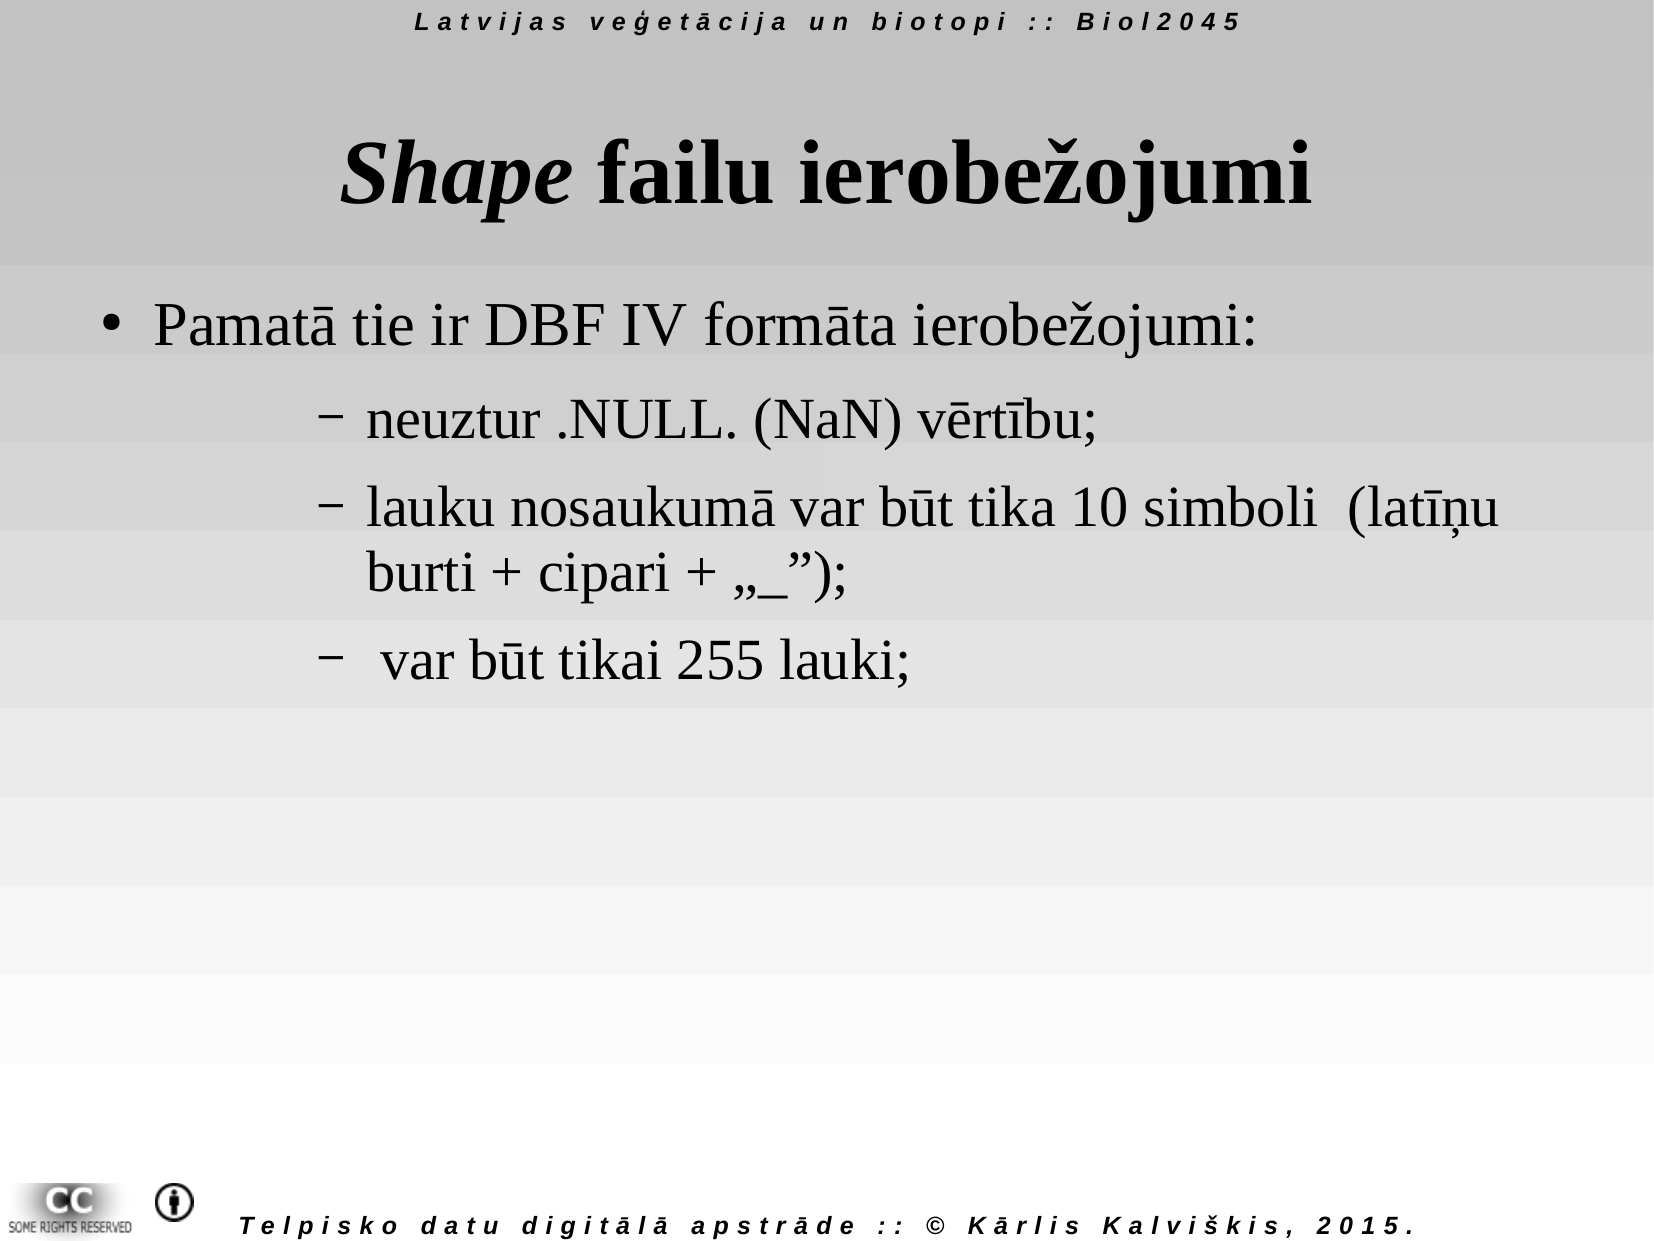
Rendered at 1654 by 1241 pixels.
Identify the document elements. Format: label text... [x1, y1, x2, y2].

picture [0, 0, 1654, 1241]
list Pamatā tie ir DBF IV formāta ierobežojumi: neuztur .NULL. (NaN) vērtību; lauku nosaukumā var būt tika 10 simboli (latīņu burti + cipari + „_”); var būt tikai 255 lauki; [82, 289, 1571, 1098]
title Shape failu ierobežojumi [29, 56, 1625, 289]
